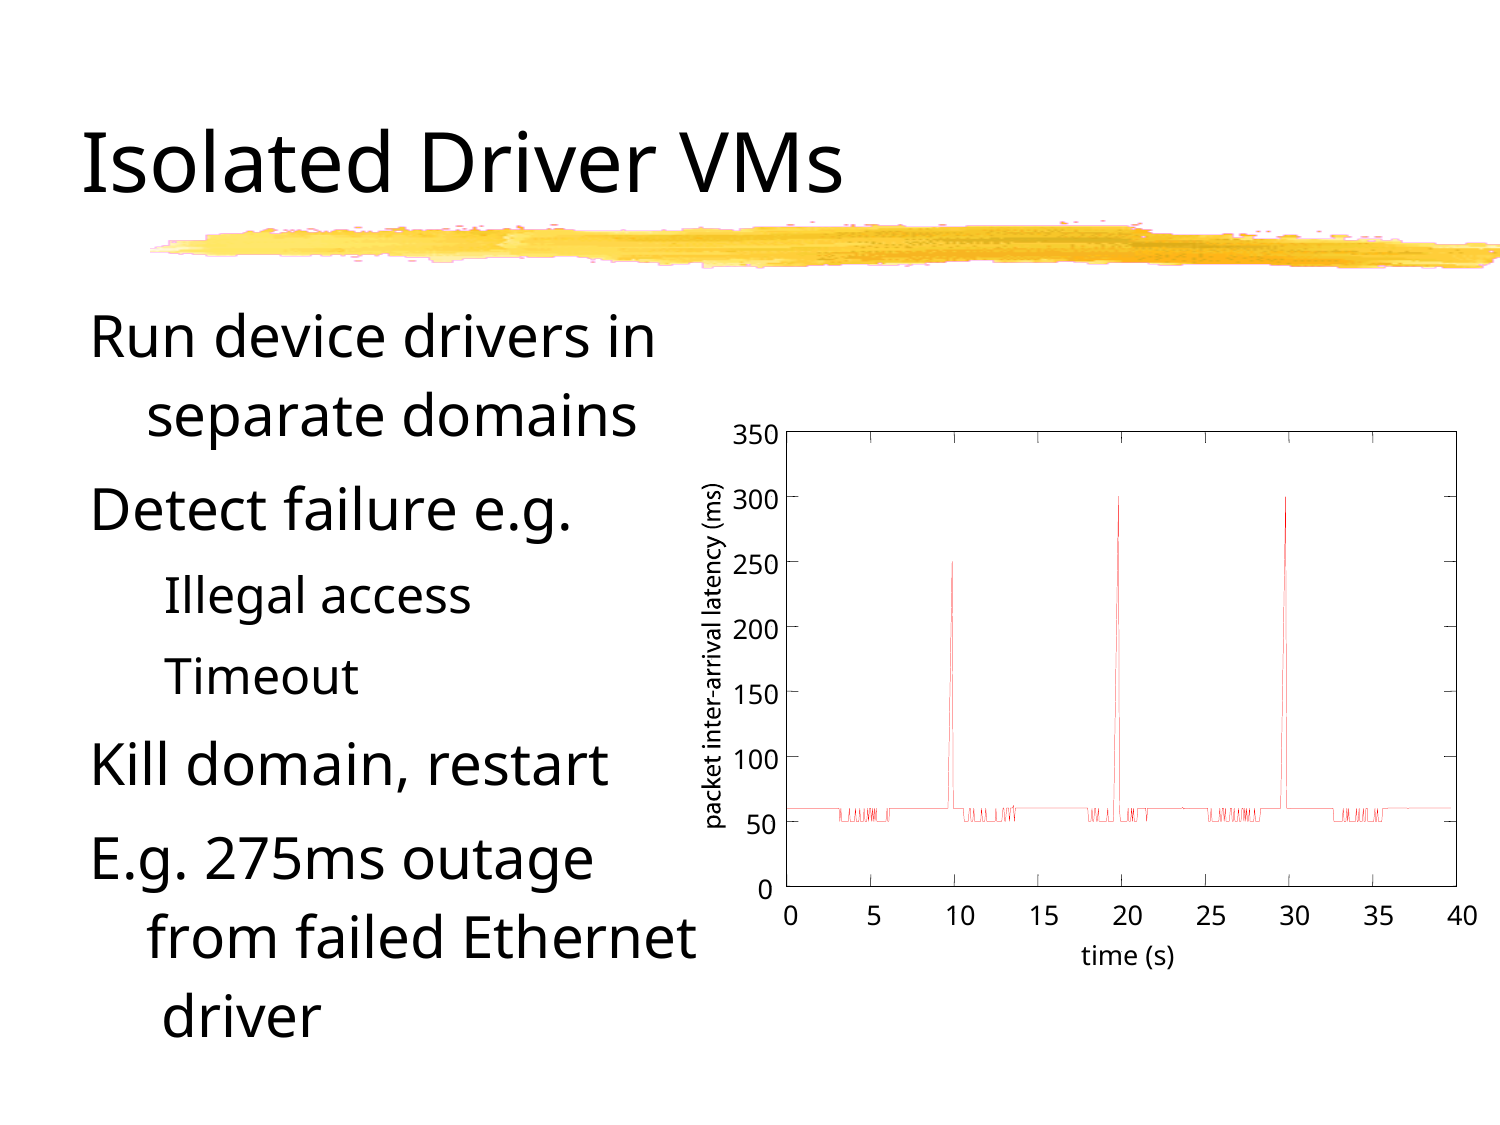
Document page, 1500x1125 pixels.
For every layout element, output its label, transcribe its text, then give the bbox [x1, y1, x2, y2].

text_box [707, 598, 721, 609]
text_box [707, 659, 721, 667]
text_box [701, 776, 721, 788]
text_box [701, 523, 724, 529]
text_box [704, 720, 721, 729]
list Run device drivers in separate domains Detect failure e.g. Illegal access Timeout Kill domain, restart E.g. 275ms outage from failed Ethernet driver [75, 287, 734, 1075]
text_box 35 [1356, 897, 1395, 934]
text_box 30 [1272, 897, 1311, 934]
title Isolated Driver VMs [66, 37, 1342, 225]
text_box [707, 668, 721, 675]
text_box 40 [1440, 897, 1479, 934]
text_box 10 [937, 897, 976, 934]
text_box 5 [866, 897, 882, 934]
text_box 15 [1021, 897, 1060, 934]
text_box 50 [738, 805, 777, 843]
text_box [707, 707, 721, 719]
text_box 150 [725, 676, 780, 713]
picture [150, 215, 1500, 279]
text_box [707, 765, 721, 777]
text_box [707, 815, 726, 828]
text_box [707, 561, 721, 573]
text_box [707, 490, 721, 500]
text_box [707, 790, 721, 801]
text_box 0 [783, 897, 799, 934]
text_box [707, 698, 721, 705]
text_box [701, 484, 724, 490]
text_box [707, 629, 721, 640]
text_box [707, 575, 721, 588]
text_box 250 [725, 546, 780, 583]
text_box 20 [1105, 897, 1144, 934]
text_box [707, 640, 721, 653]
text_box [704, 588, 721, 597]
text_box [707, 730, 721, 742]
text_box time (s) [1081, 936, 1175, 974]
text_box 25 [1188, 897, 1227, 934]
text_box 350 [725, 415, 780, 453]
text_box 100 [725, 740, 780, 778]
text_box 200 [725, 610, 780, 648]
text_box 300 [725, 480, 780, 518]
text_box [707, 535, 727, 560]
text_box [707, 502, 721, 521]
text_box [707, 803, 721, 814]
text_box [704, 755, 721, 764]
text_box 0 [757, 871, 774, 908]
text_box [707, 678, 721, 689]
